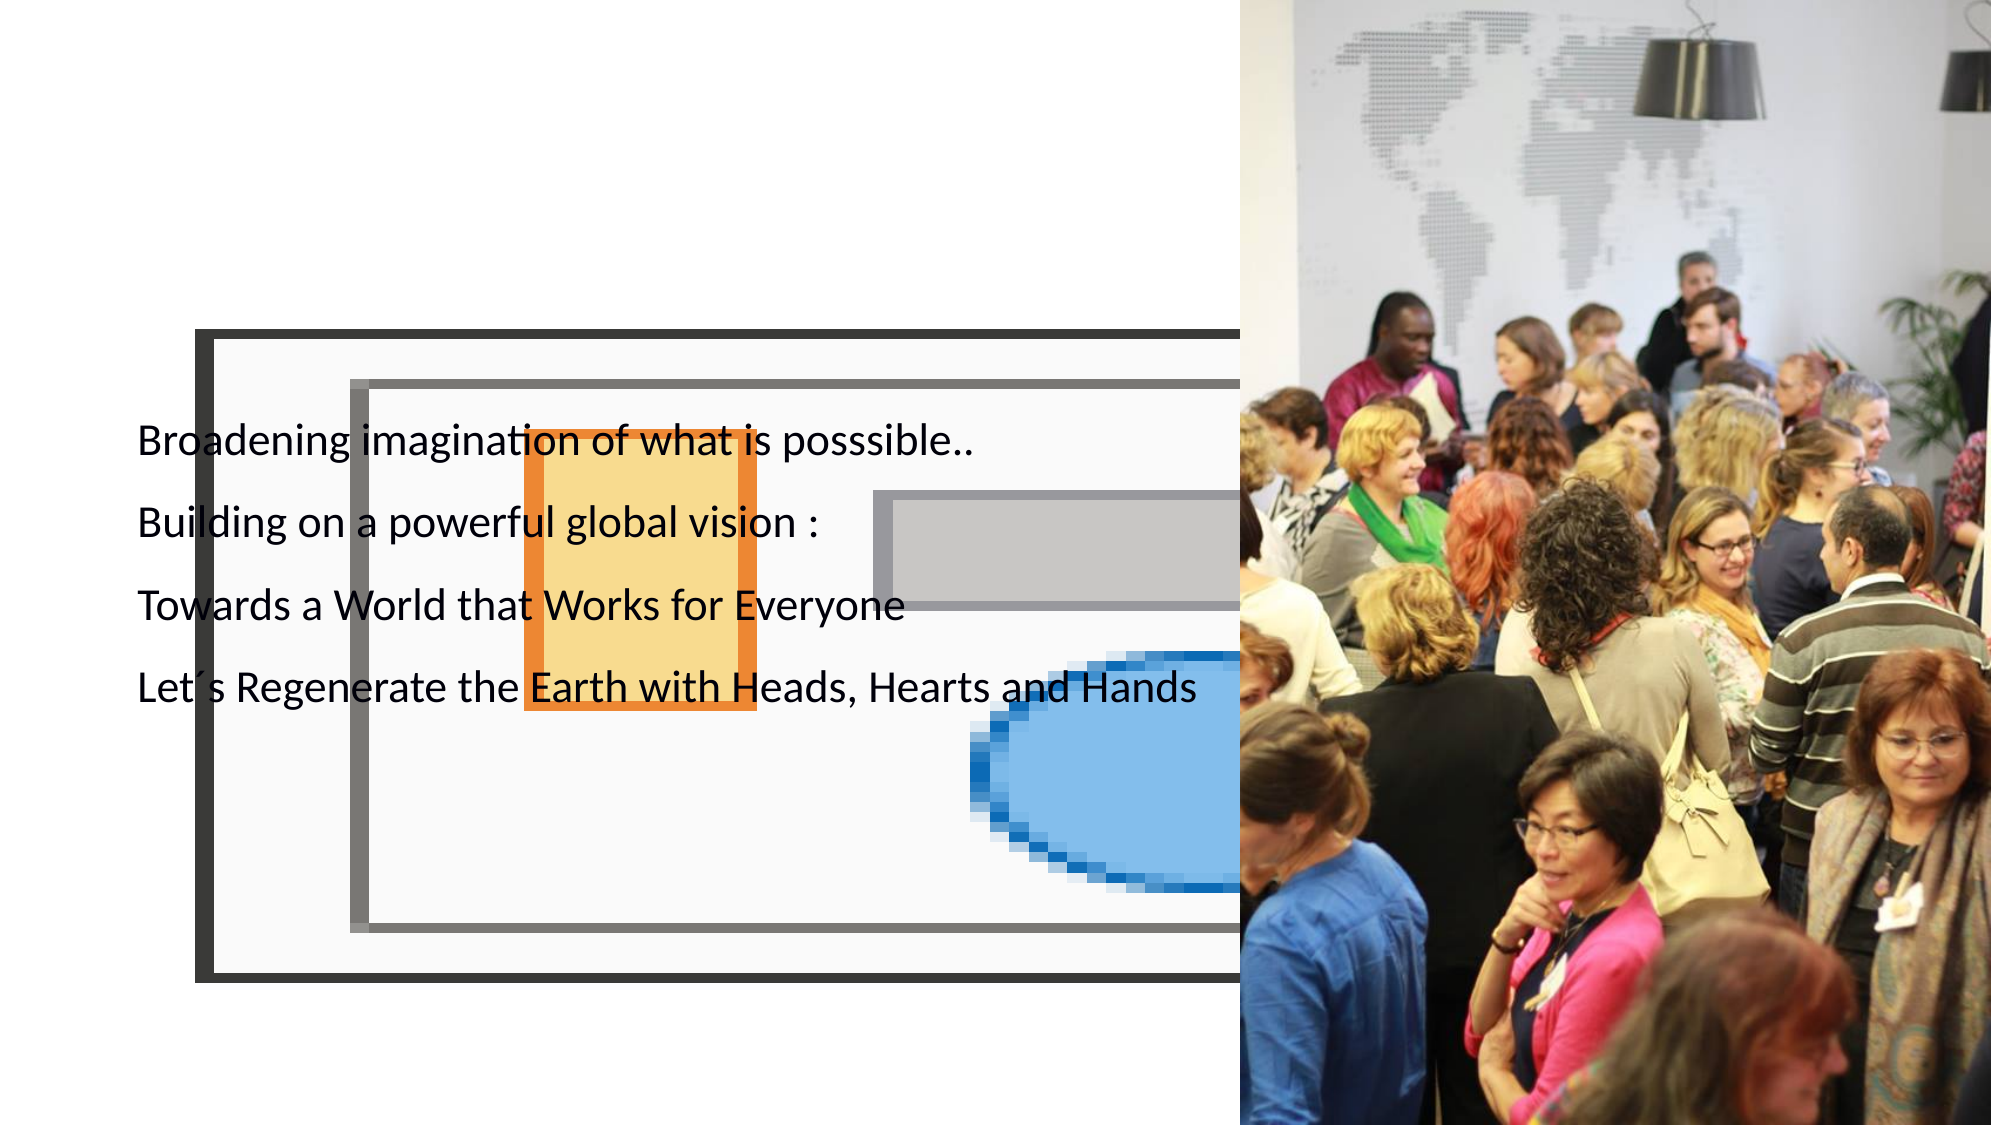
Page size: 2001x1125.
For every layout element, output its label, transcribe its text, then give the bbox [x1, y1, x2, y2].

picture [1240, 0, 1991, 1125]
chart [137, 745, 1240, 1014]
text_box Broadening imagination of what is posssible.. Building on a powerful global vision : Towards a World that Works for Everyone Let´s Regenerate the Earth with Heads, Hearts and Hands [137, 388, 1887, 745]
chart [137, 299, 1240, 388]
